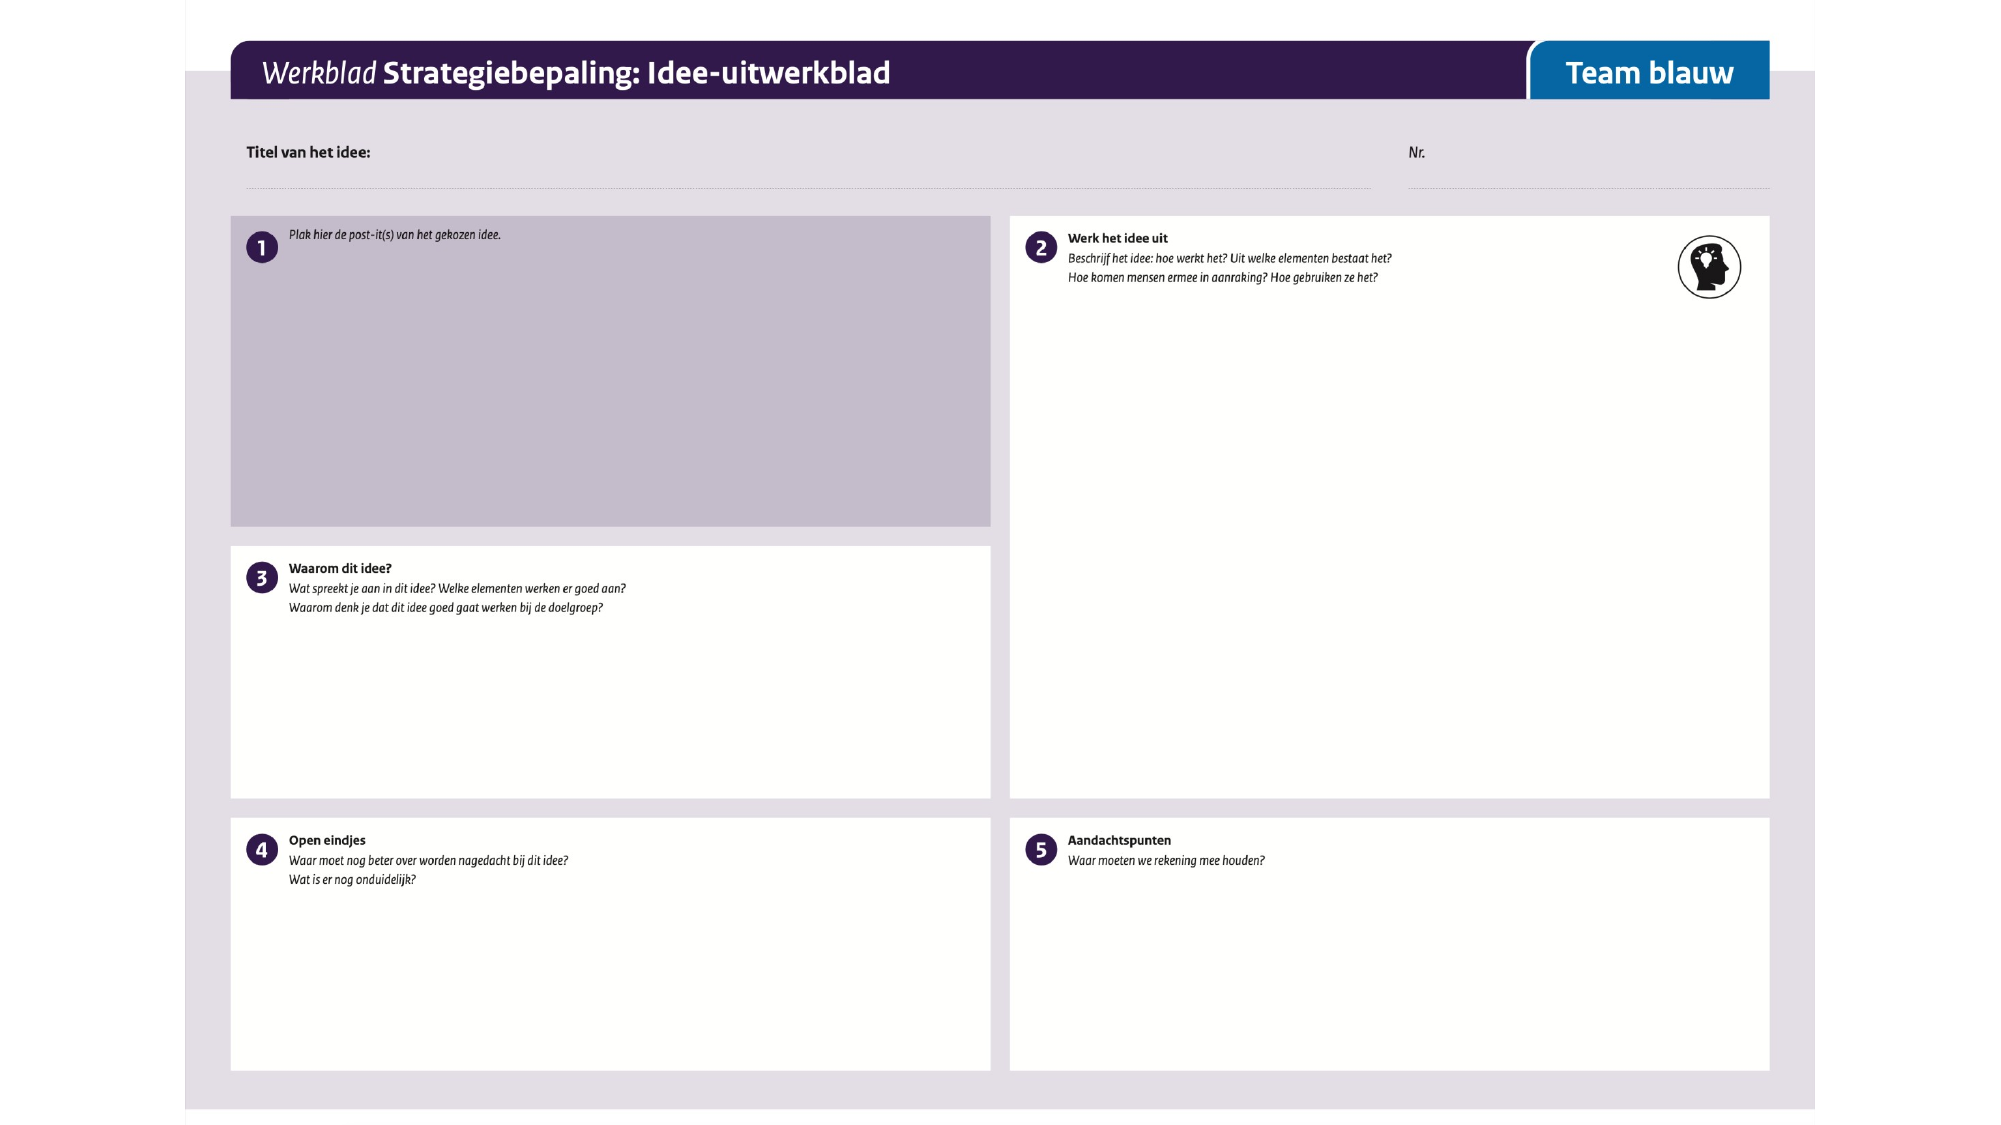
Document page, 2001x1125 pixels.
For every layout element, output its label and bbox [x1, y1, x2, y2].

picture [185, 0, 1815, 1125]
